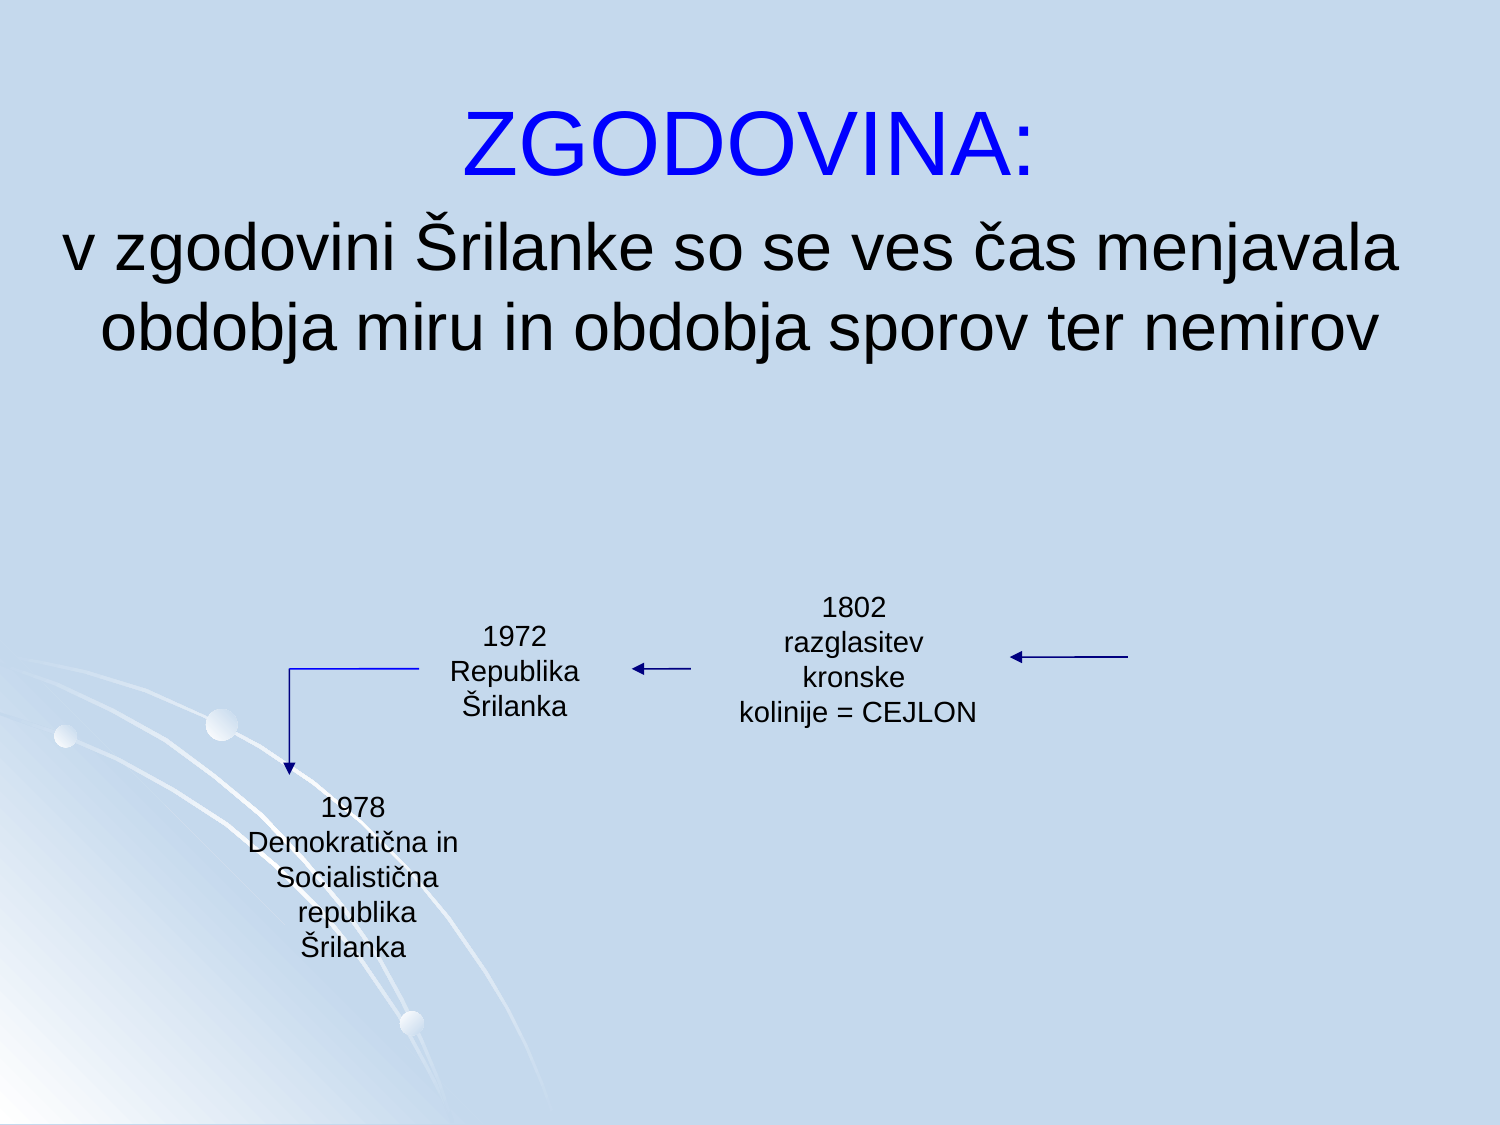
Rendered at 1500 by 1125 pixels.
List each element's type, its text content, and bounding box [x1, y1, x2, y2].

list v zgodovini Šrilanke so se ves čas menjavala obdobja miru in obdobja sporov ter nemirov [29, 196, 1425, 1094]
title ZGODOVINA: [75, 45, 1425, 196]
text_box 1802 razglasitev kronske kolinije = CEJLON [714, 580, 994, 781]
text_box 1972 Republika Šrilanka [430, 609, 599, 730]
text_box 1978 Demokratična in Socialistična republika Šrilanka [218, 781, 488, 971]
